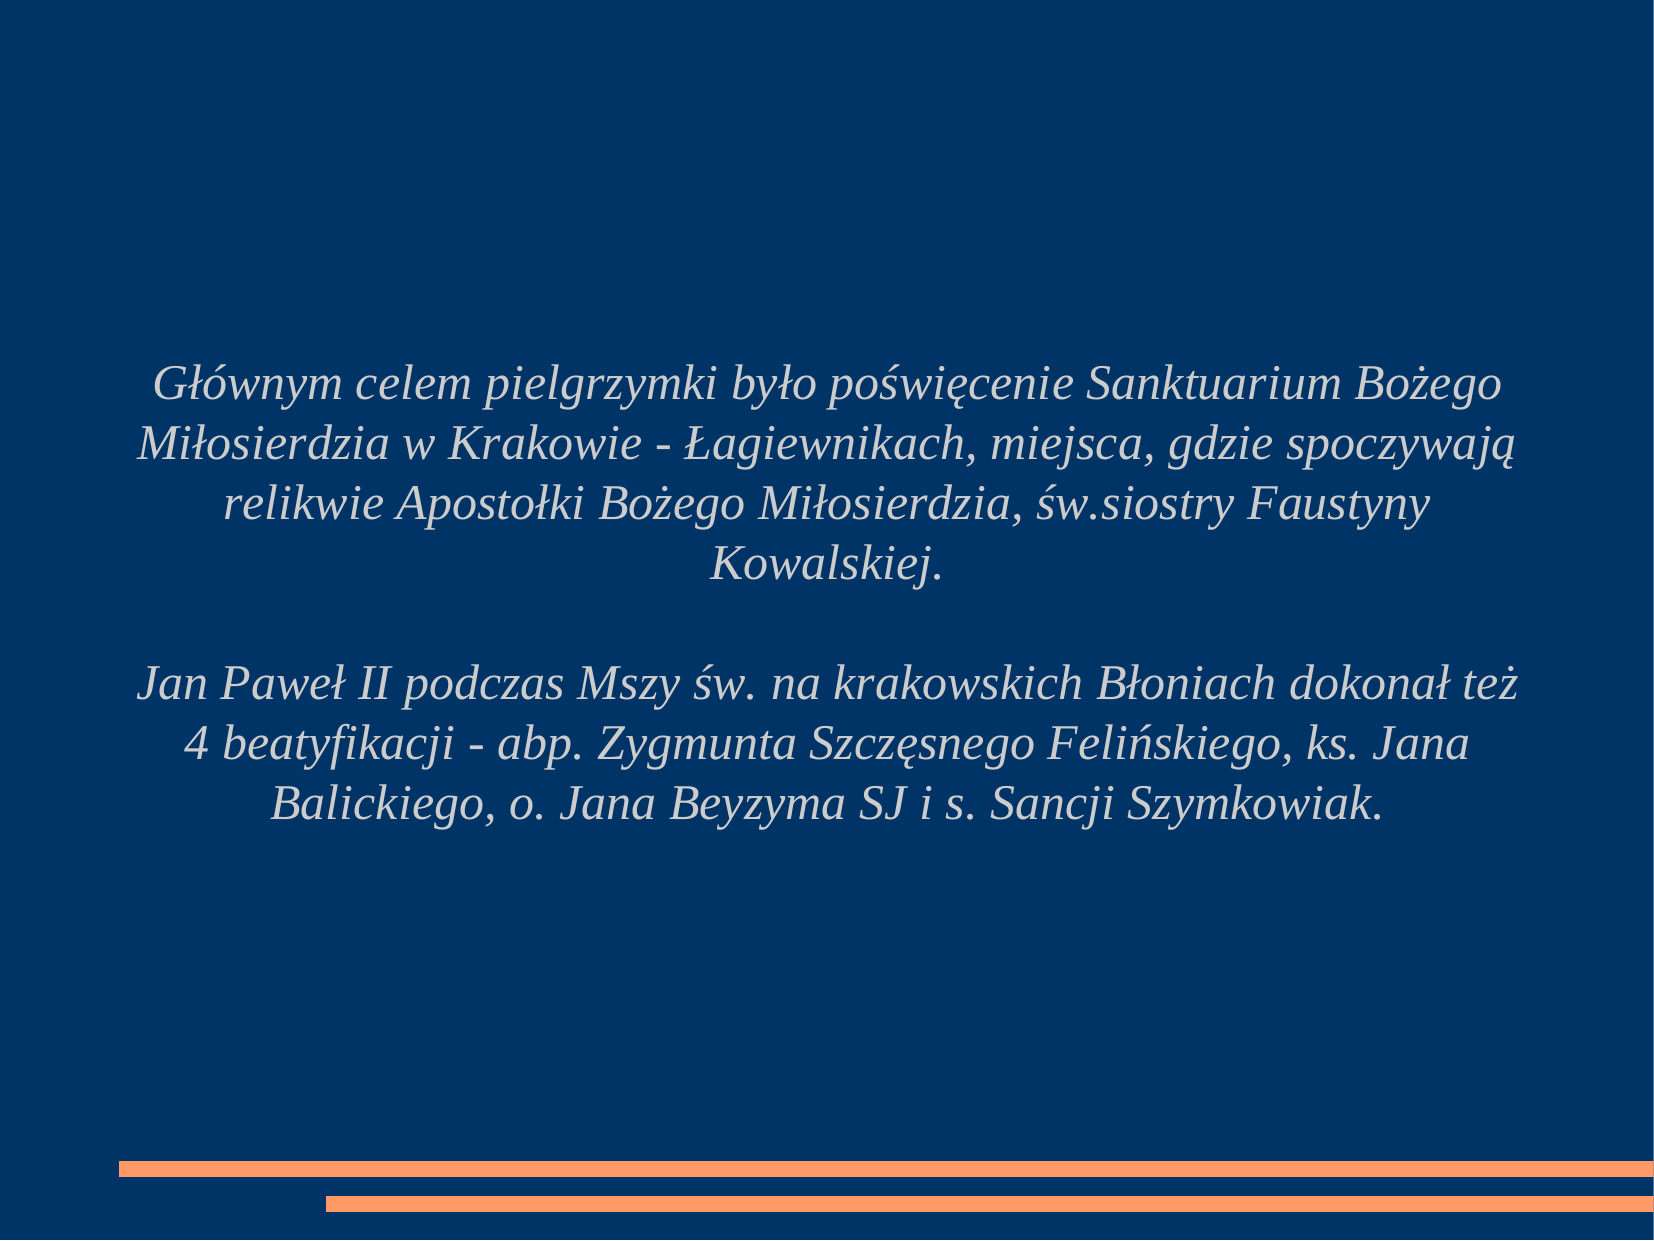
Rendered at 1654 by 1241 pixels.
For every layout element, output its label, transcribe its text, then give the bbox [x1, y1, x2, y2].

subtitle Głównym celem pielgrzymki było poświęcenie Sanktuarium Bożego Miłosierdzia w Krakowie - Łagiewnikach, miejsca, gdzie spoczywają relikwie Apostołki Bożego Miłosierdzia, św.siostry Faustyny Kowalskiej. Jan Paweł II podczas Mszy św. na krakowskich Błoniach dokonał też 4 beatyfikacji - abp. Zygmunta Szczęsnego Felińskiego, ks. Jana Balickiego, o. Jana Beyzyma SJ i s. Sancji Szymkowiak. [121, 46, 1534, 1132]
